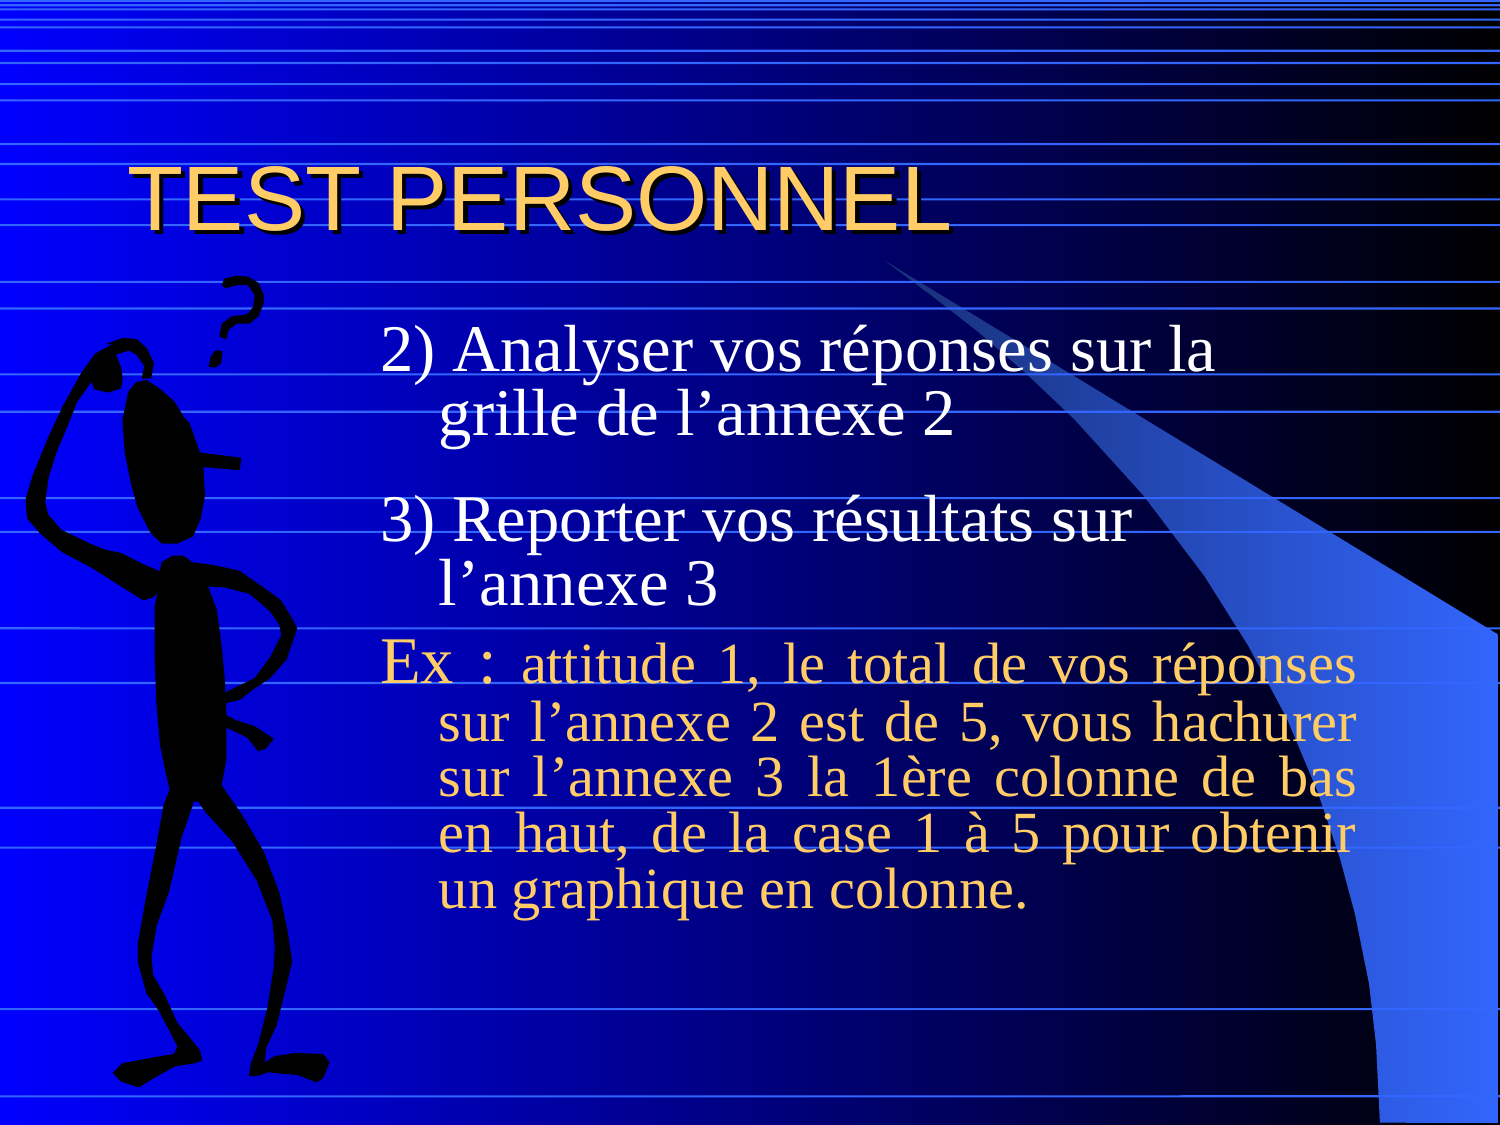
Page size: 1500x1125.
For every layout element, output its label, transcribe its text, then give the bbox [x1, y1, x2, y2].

title TEST PERSONNEL [111, 99, 1438, 288]
list 2) Analyser vos réponses sur la grille de l’annexe 2 3) Reporter vos résultats sur l’annexe 3 Ex : attitude 1, le total de vos réponses sur l’annexe 2 est de 5, vous hachurer sur l’annexe 3 la 1ère colonne de bas en haut, de la case 1 à 5 pour obtenir un graphique en colonne. [350, 312, 1388, 988]
picture [24, 275, 330, 1088]
